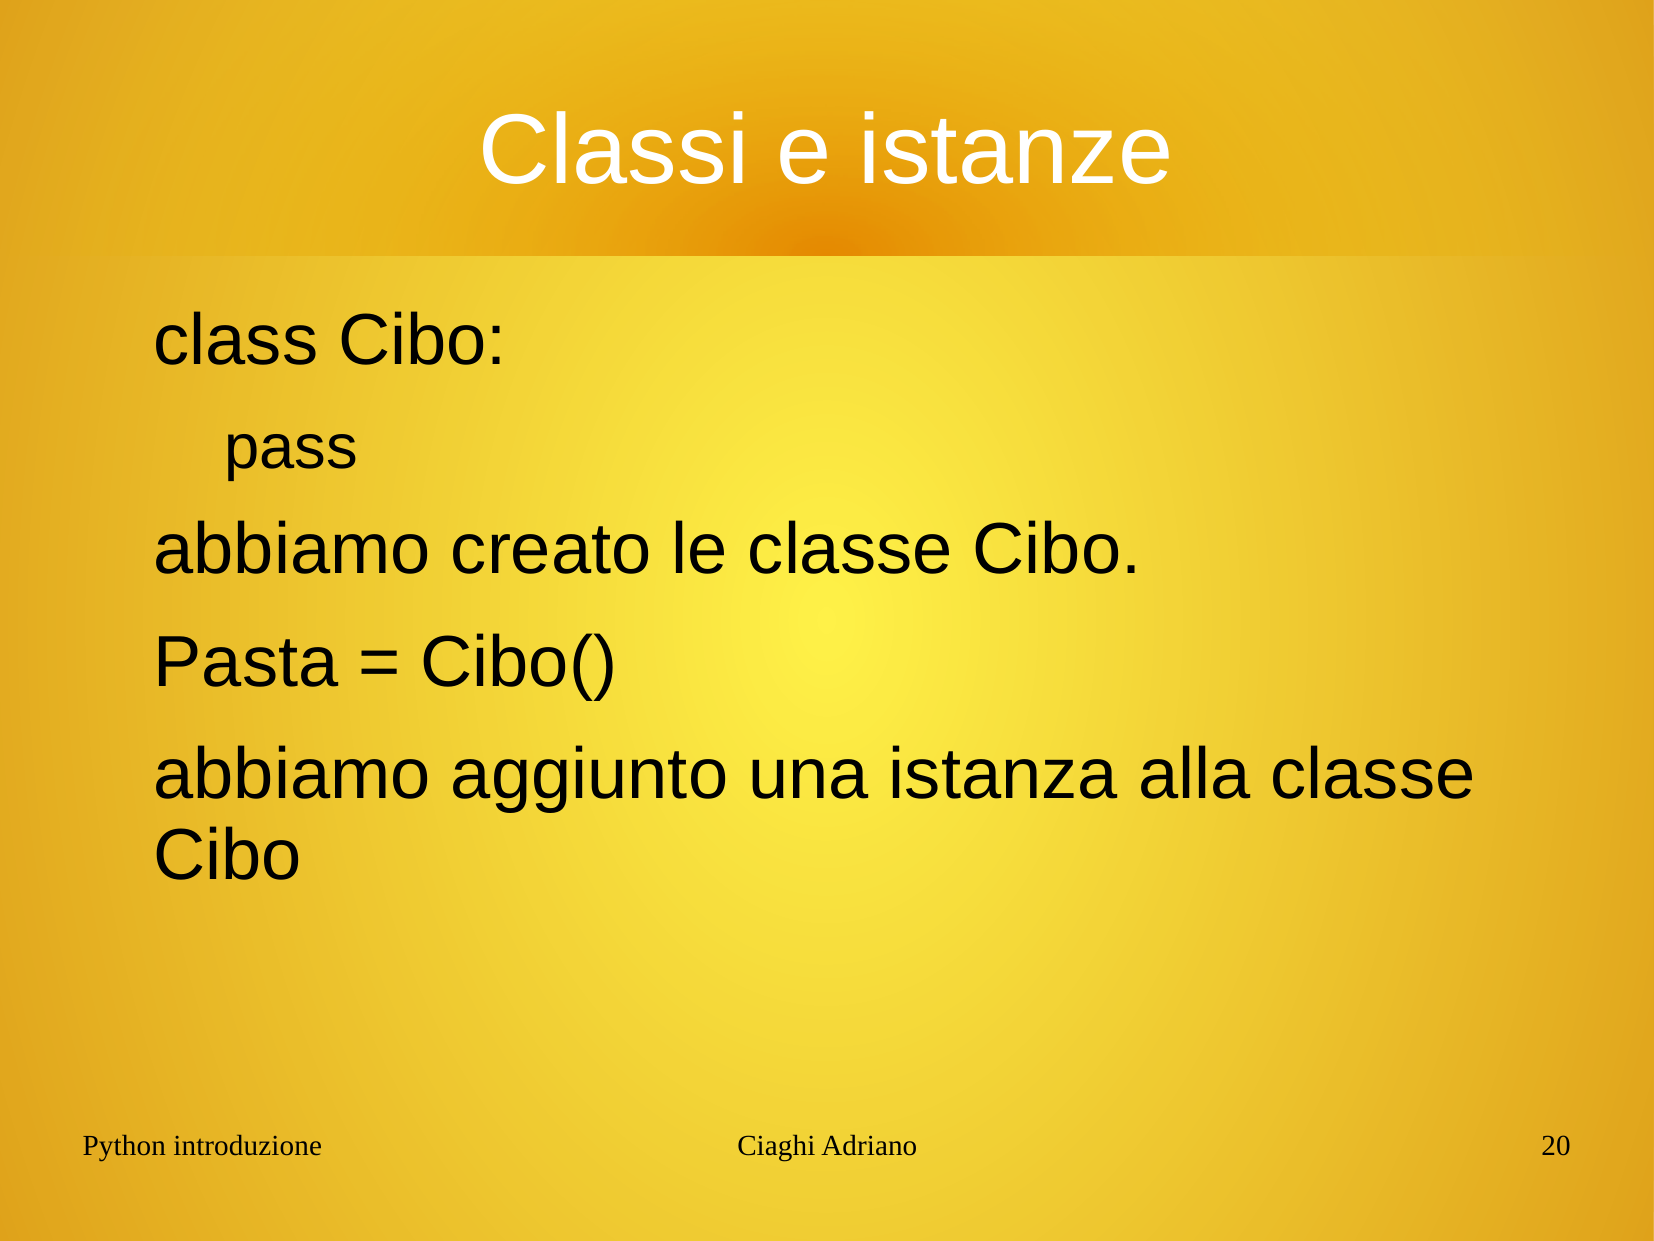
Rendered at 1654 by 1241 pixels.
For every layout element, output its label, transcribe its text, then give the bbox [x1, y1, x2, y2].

list class Cibo: pass abbiamo creato le classe Cibo. Pasta = Cibo() abbiamo aggiunto una istanza alla classe Cibo [82, 299, 1571, 1019]
title Classi e istanze [82, 47, 1571, 252]
